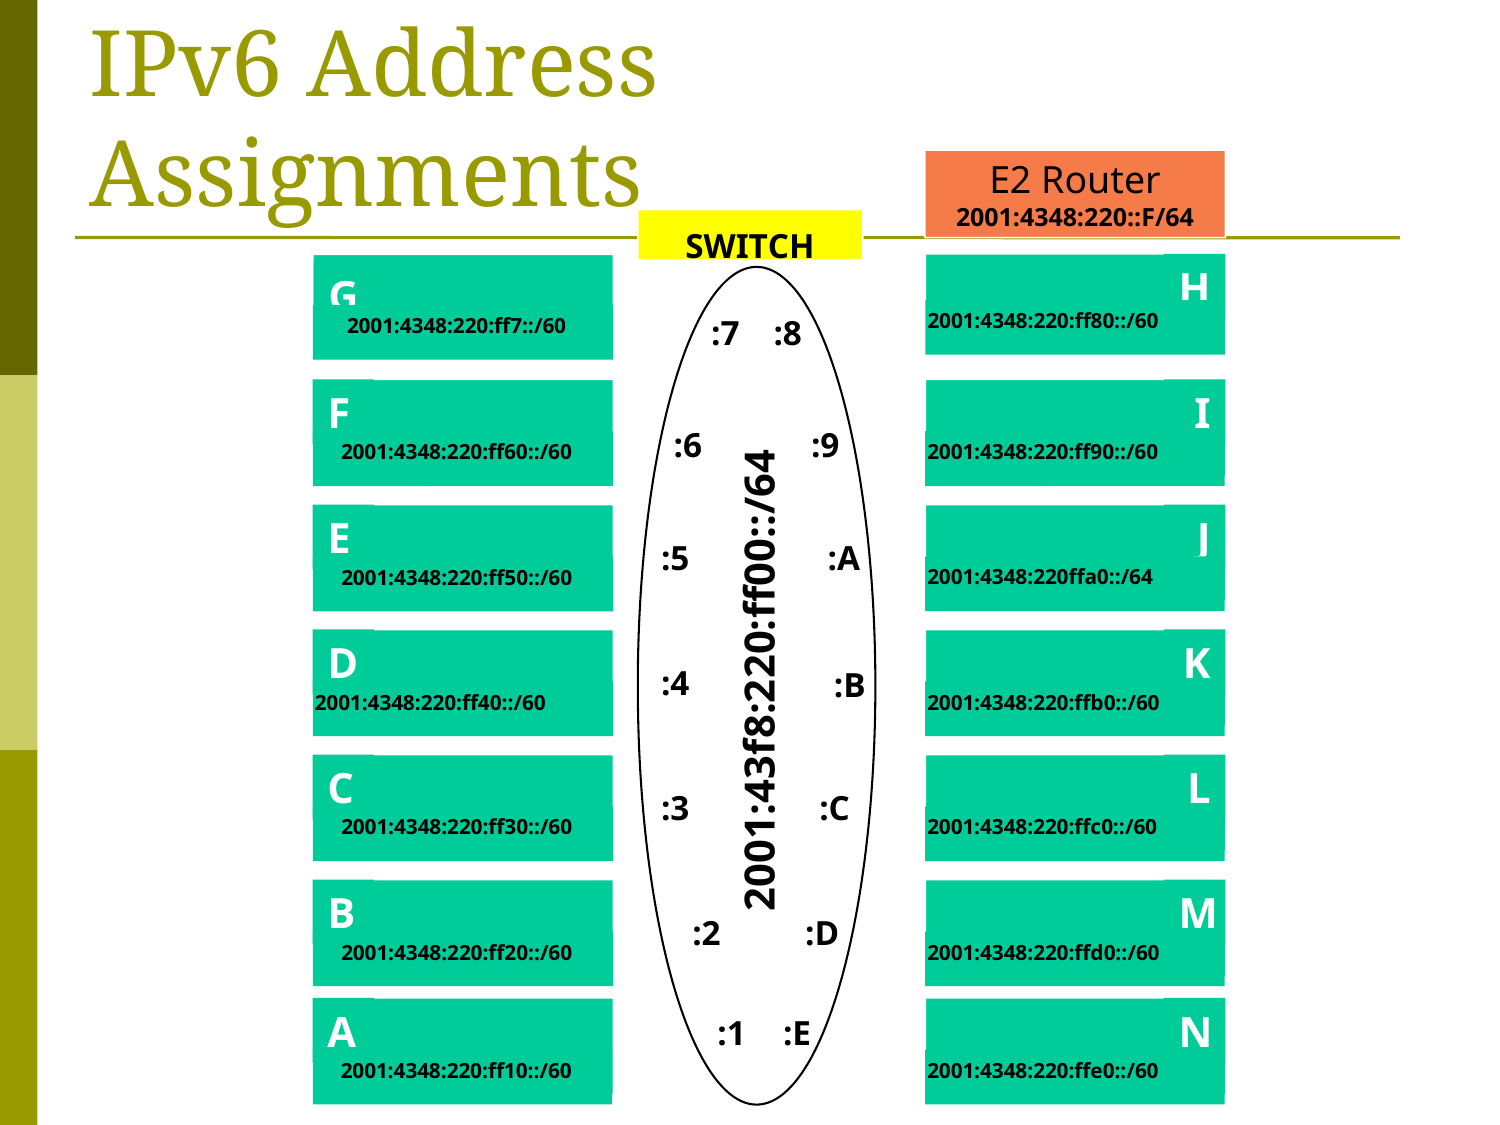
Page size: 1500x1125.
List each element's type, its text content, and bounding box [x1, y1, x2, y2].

text_box F [312, 379, 375, 431]
text_box SWITCH [741, 268, 772, 273]
text_box H [1163, 253, 1226, 299]
text_box [925, 379, 1163, 430]
text_box 2001:4348:220:ff20::/60 [300, 931, 614, 972]
text_box :9 [787, 416, 863, 473]
text_box [375, 504, 614, 556]
text_box 2001:4348:220:ffc0::/60 [912, 806, 1238, 847]
text_box [375, 629, 614, 681]
text_box [375, 379, 614, 430]
text_box 2001:4348:220:ff10::/60 [300, 1049, 613, 1091]
text_box :B [800, 656, 900, 712]
text_box :3 [637, 779, 713, 835]
text_box 2001:4348:220:ff90::/60 [912, 431, 1225, 472]
text_box 2001:43f8:220:ff00::/64 [725, 375, 791, 926]
text_box 2001:4348:220:ff80::/60 [912, 299, 1238, 341]
text_box N [1163, 997, 1226, 1049]
text_box 2001:4348:220:ffb0::/60 [912, 681, 1238, 722]
text_box [925, 253, 1163, 299]
text_box [925, 629, 1163, 680]
text_box :E [750, 1004, 845, 1060]
text_box :D [775, 904, 870, 960]
text_box 2001:4348:220:ff40::/60 [300, 681, 614, 722]
text_box B [312, 879, 375, 931]
text_box 2001:4348:220ffa0::/64 [912, 556, 1238, 597]
text_box L [1163, 754, 1226, 806]
text_box 2001:4348:220:ff50::/60 [300, 556, 614, 598]
text_box :7 [687, 304, 750, 360]
text_box [925, 504, 1163, 555]
text_box K [1163, 629, 1226, 681]
title IPv6 Address Assignments [75, 0, 1426, 233]
text_box [375, 754, 614, 806]
text_box A [312, 997, 375, 1049]
text_box J [1163, 504, 1226, 556]
text_box :C [787, 779, 882, 835]
text_box [312, 254, 614, 304]
text_box [925, 879, 1163, 930]
text_box :A [800, 529, 888, 585]
text_box 2001:4348:220:ff7::/60 [300, 304, 614, 346]
text_box 2001:4348:220:ffe0::/60 [912, 1049, 1238, 1091]
text_box C [312, 754, 375, 806]
text_box H [1188, 290, 1200, 299]
text_box 2001:4348:220:ff30::/60 [300, 806, 614, 847]
text_box I [1163, 379, 1226, 445]
text_box 2001:4348:220:ffd0::/60 [912, 931, 1238, 972]
text_box :4 [637, 654, 713, 710]
text_box :8 [750, 304, 826, 360]
text_box [375, 879, 614, 931]
text_box SWITCH [637, 206, 863, 273]
text_box E2 Router 2001:4348:220::F/64 [924, 149, 1226, 238]
text_box [925, 997, 1163, 1049]
text_box G [313, 262, 376, 304]
text_box E [312, 504, 375, 556]
text_box :5 [637, 529, 713, 585]
text_box :2 [650, 904, 763, 960]
text_box [375, 997, 614, 1095]
text_box D [312, 629, 375, 681]
text_box [925, 754, 1163, 805]
text_box 2001:4348:220:ff60::/60 [300, 431, 613, 472]
text_box :1 [675, 1004, 750, 1060]
text_box M [1163, 879, 1226, 931]
text_box :6 [650, 416, 726, 473]
